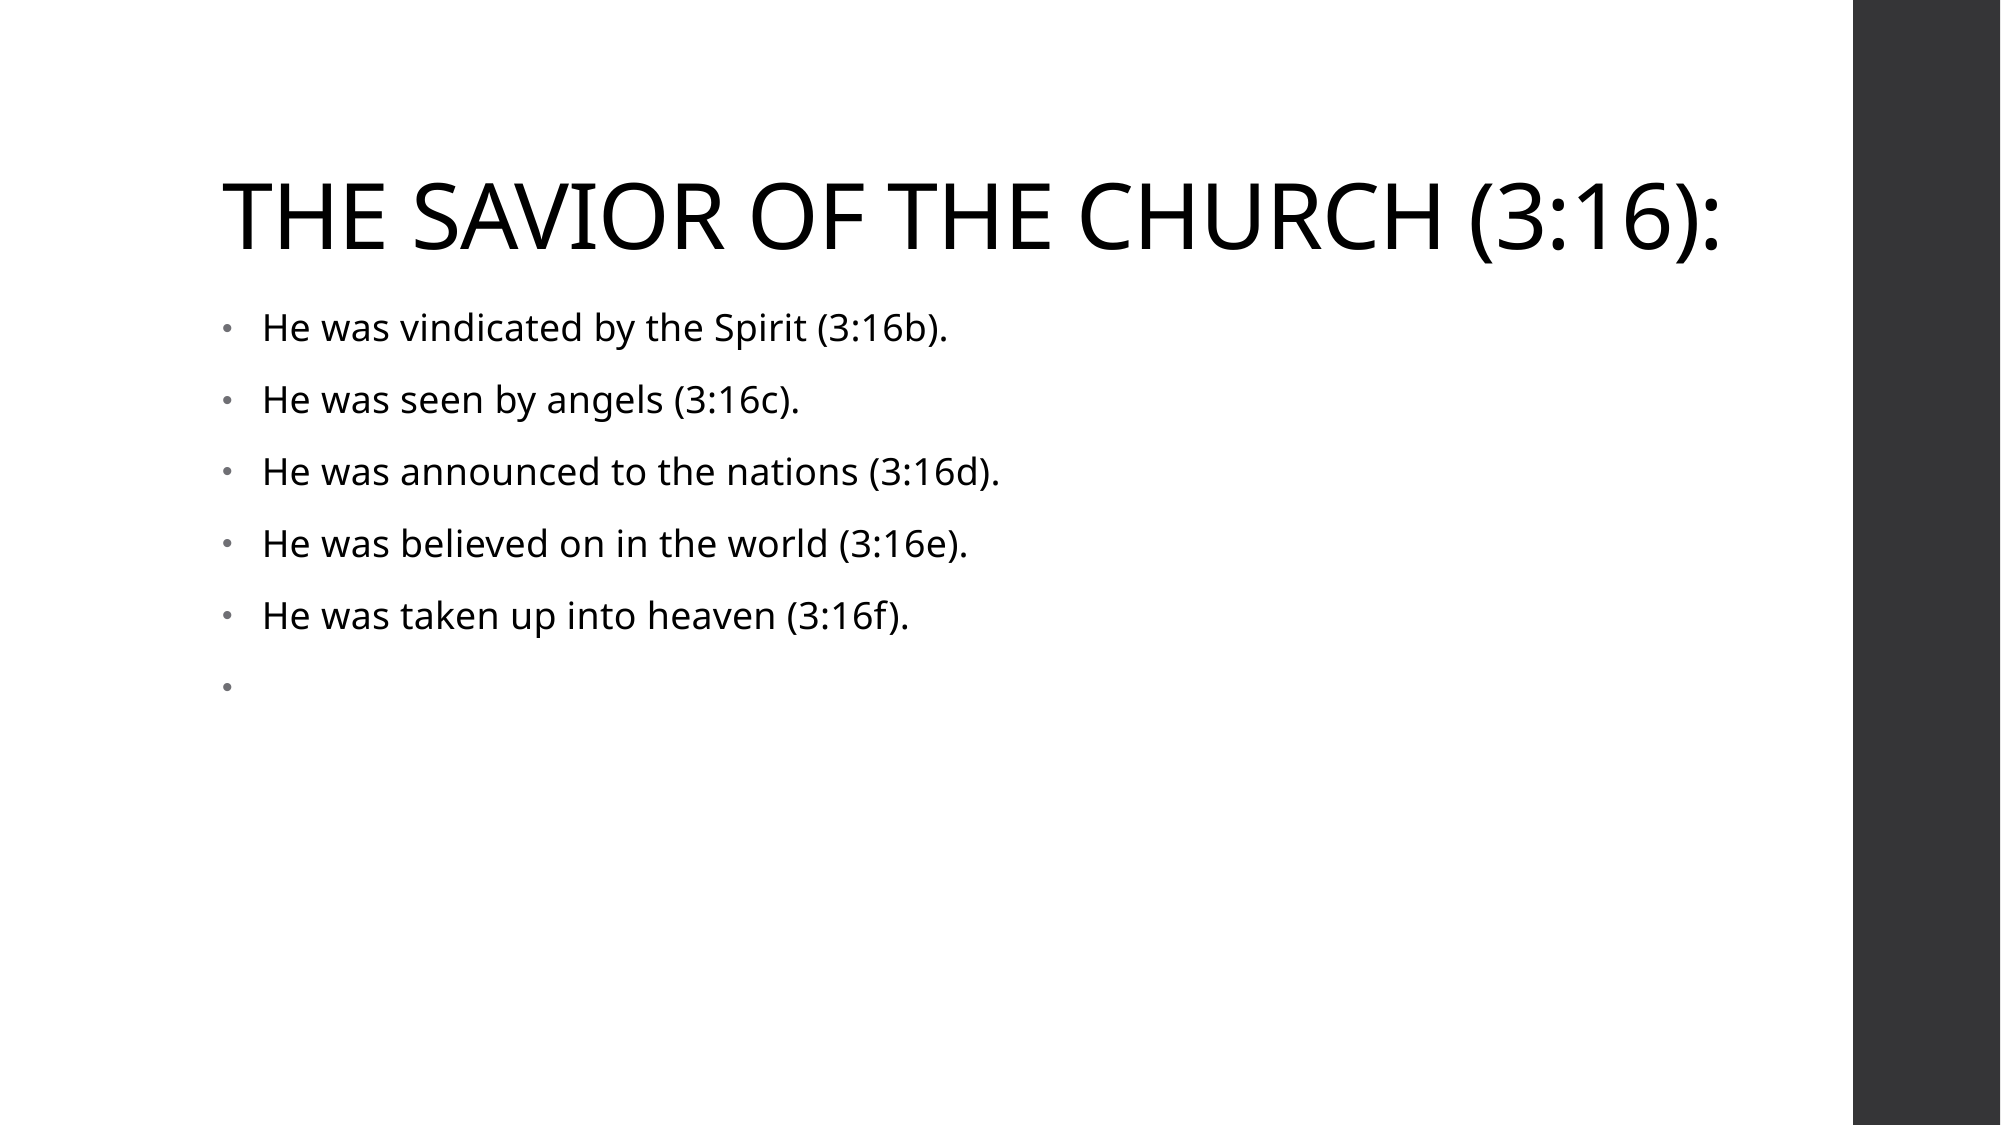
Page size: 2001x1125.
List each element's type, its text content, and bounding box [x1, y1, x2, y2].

list He was vindicated by the Spirit (3:16b). He was seen by angels (3:16c). He was announced to the nations (3:16d). He was believed on in the world (3:16e). He was taken up into heaven (3:16f). [206, 299, 1617, 1014]
title THE SAVIOR OF THE CHURCH (3:16): [206, 60, 1797, 278]
